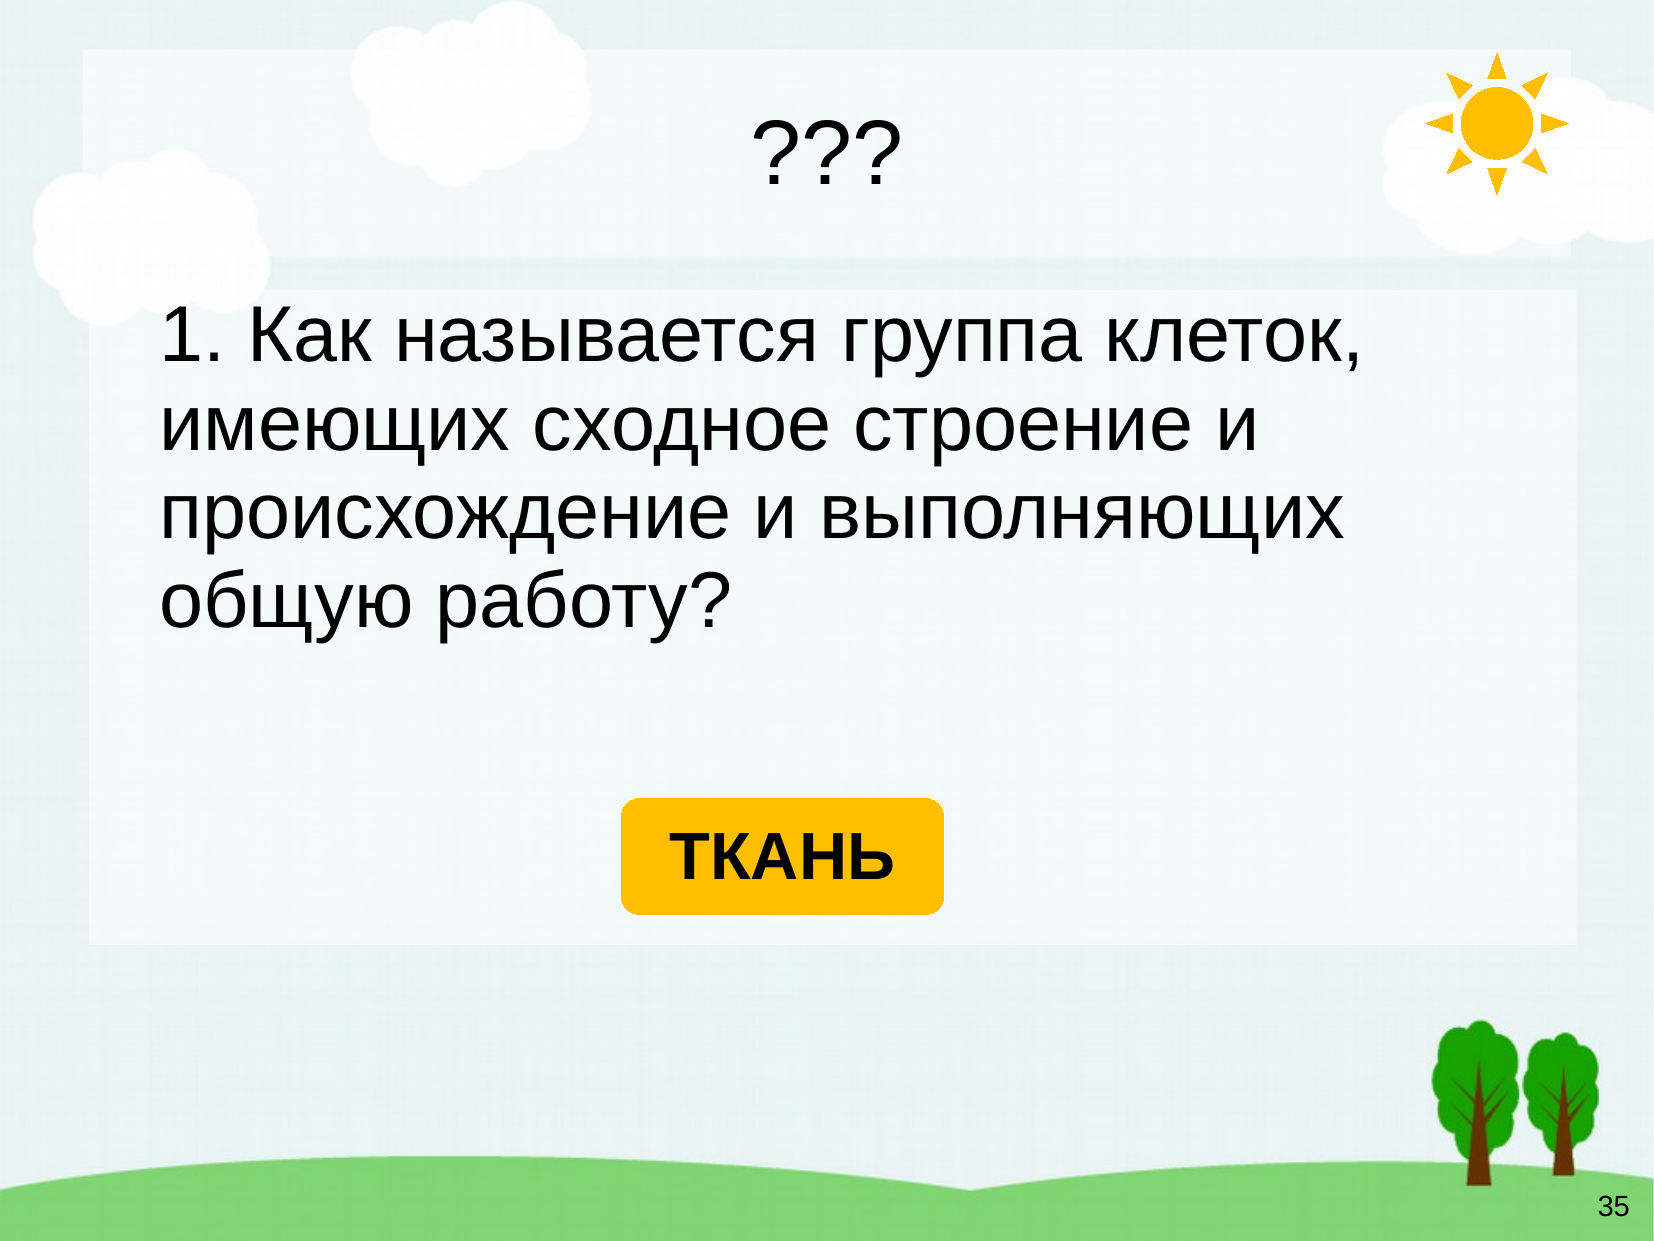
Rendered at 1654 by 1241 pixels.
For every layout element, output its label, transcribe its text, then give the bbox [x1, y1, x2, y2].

text_box [1486, 49, 1508, 80]
text_box [1460, 86, 1535, 161]
text_box [1444, 71, 1474, 100]
text_box [1520, 146, 1550, 176]
text_box [1444, 146, 1474, 176]
text_box [1520, 71, 1550, 100]
text_box [1423, 112, 1454, 134]
title ??? [82, 49, 1571, 257]
picture [0, 0, 1654, 1241]
text_box [1540, 112, 1571, 134]
text_box ТКАНЬ [620, 797, 945, 916]
text_box [1486, 167, 1508, 198]
list 1. Как называется группа клеток, имеющих сходное строение и происхождение и выполняющих общую работу? [88, 290, 1577, 945]
